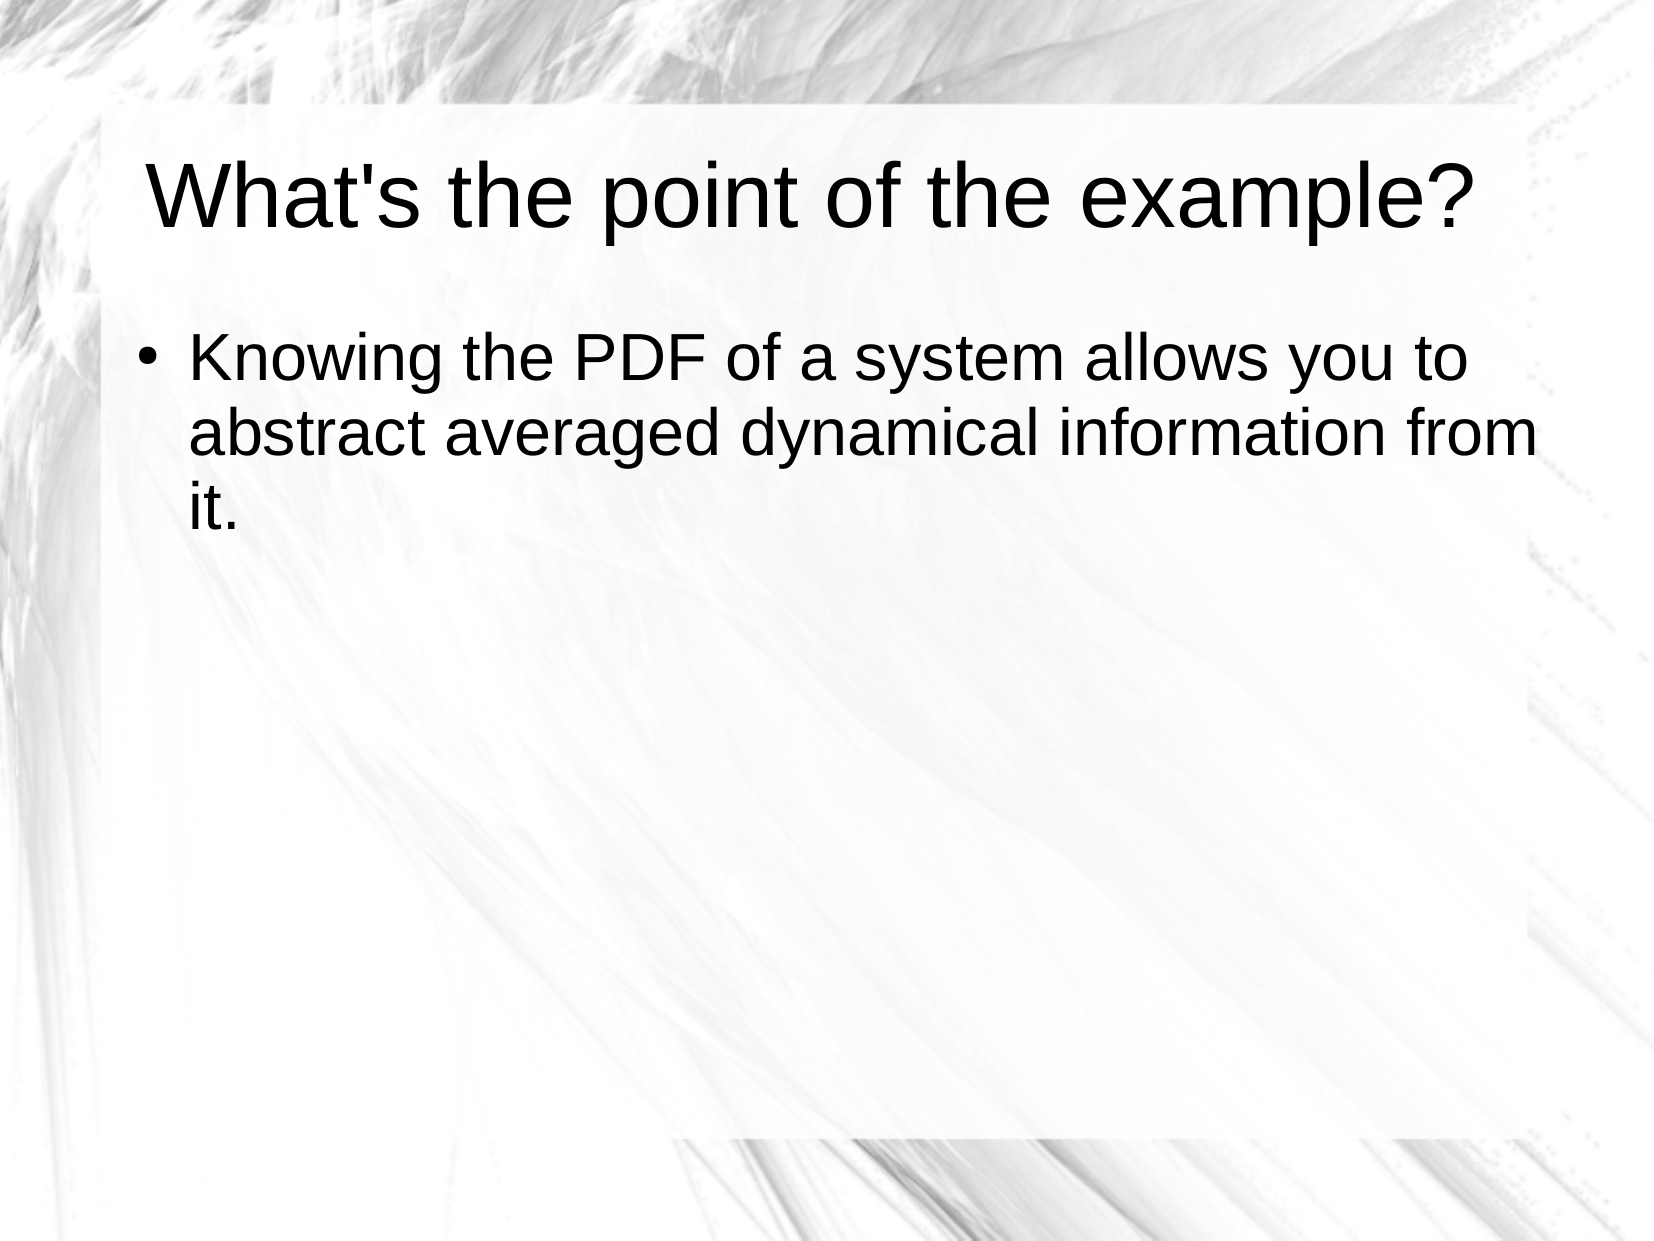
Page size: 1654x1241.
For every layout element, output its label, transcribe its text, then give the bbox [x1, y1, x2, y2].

list Knowing the PDF of a system allows you to abstract averaged dynamical information from it. [118, 319, 1571, 1216]
picture [0, 0, 1654, 1241]
title What's the point of the example? [118, 112, 1506, 281]
